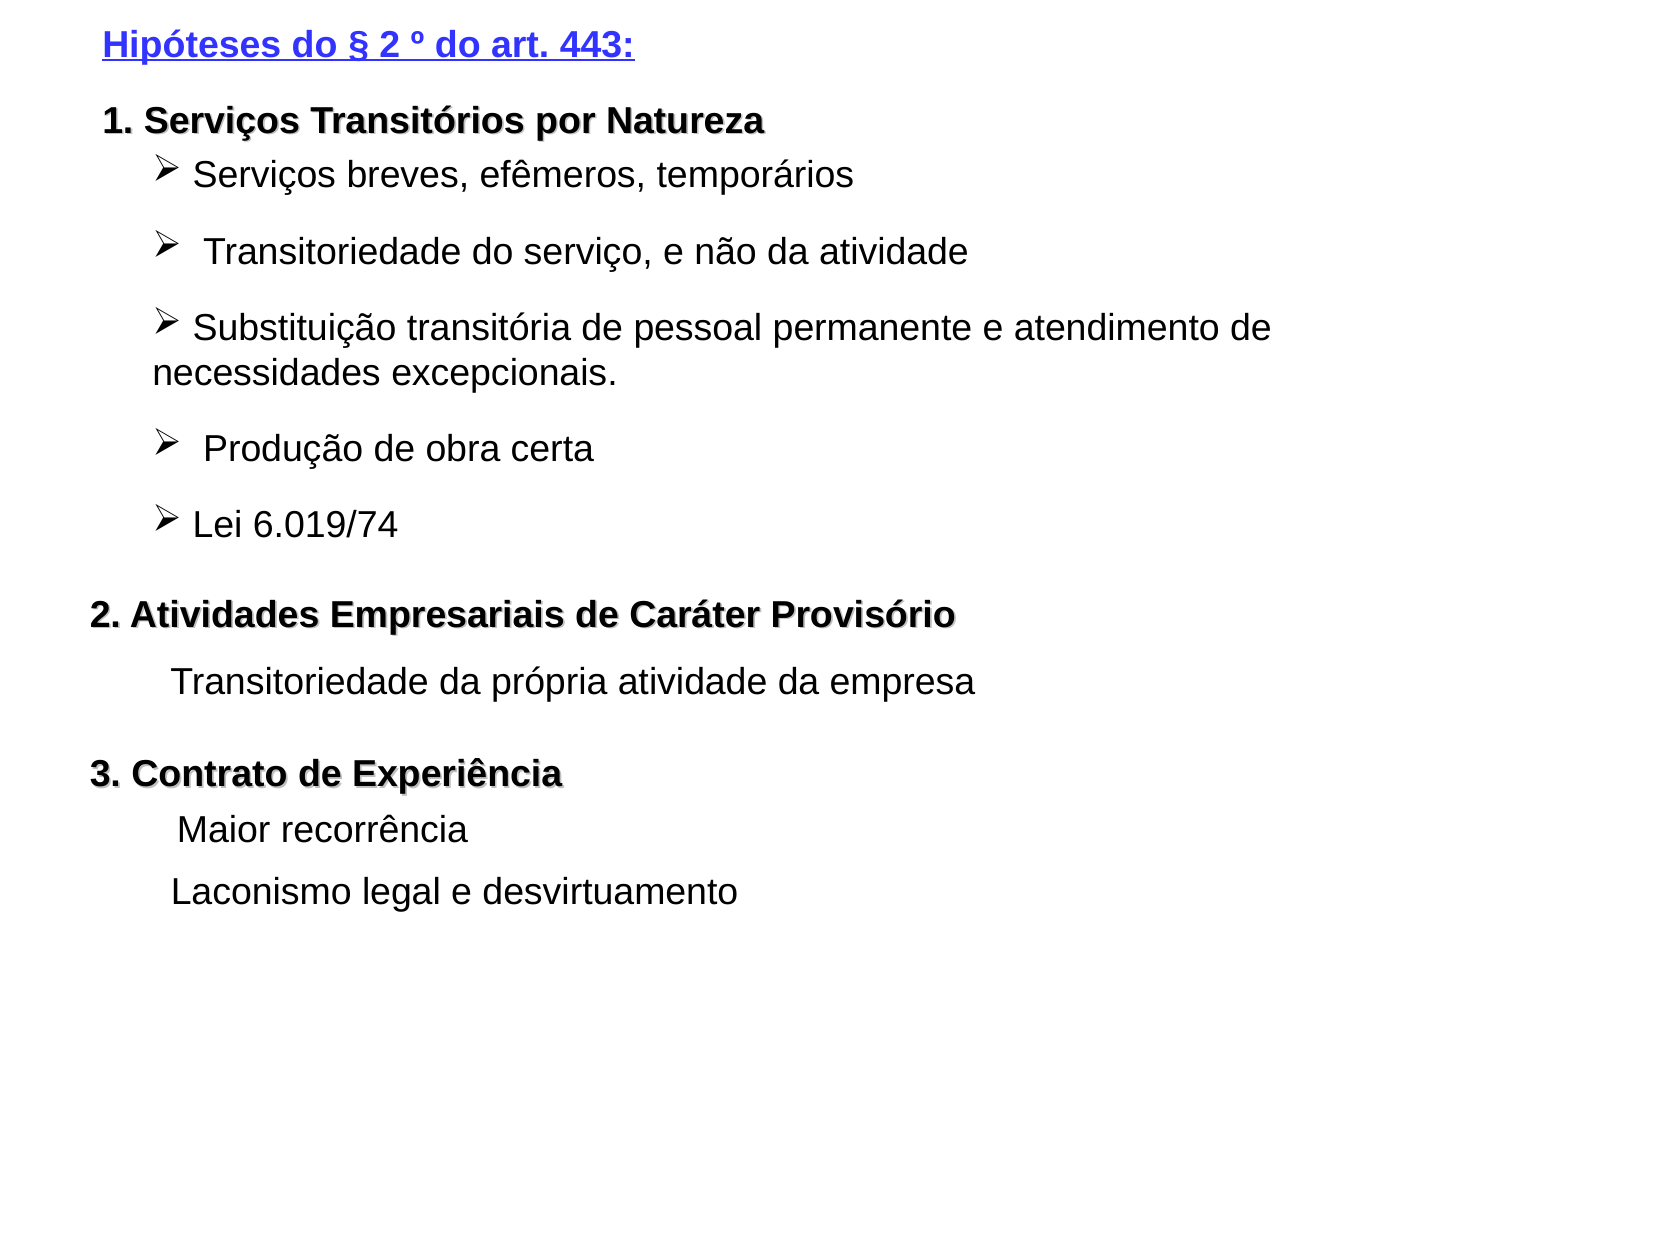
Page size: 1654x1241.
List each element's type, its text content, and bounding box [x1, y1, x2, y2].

text_box Maior recorrência [134, 797, 1372, 858]
text_box Transitoriedade da própria atividade da empresa [115, 649, 1378, 711]
text_box Laconismo legal e desvirtuamento [128, 859, 1316, 920]
text_box Serviços breves, efêmeros, temporários Transitoriedade do serviço, e não da atividade Substituição transitória de pessoal permanente e atendimento de necessidades excepcionais. Produção de obra certa Lei 6.019/74 [137, 142, 1401, 706]
text_box Hipóteses do § 2 º do art. 443: 1. Serviços Transitórios por Natureza [87, 11, 1401, 149]
text_box 3. Contrato de Experiência [75, 741, 1351, 802]
text_box 2. Atividades Empresariais de Caráter Provisório [75, 581, 1351, 643]
